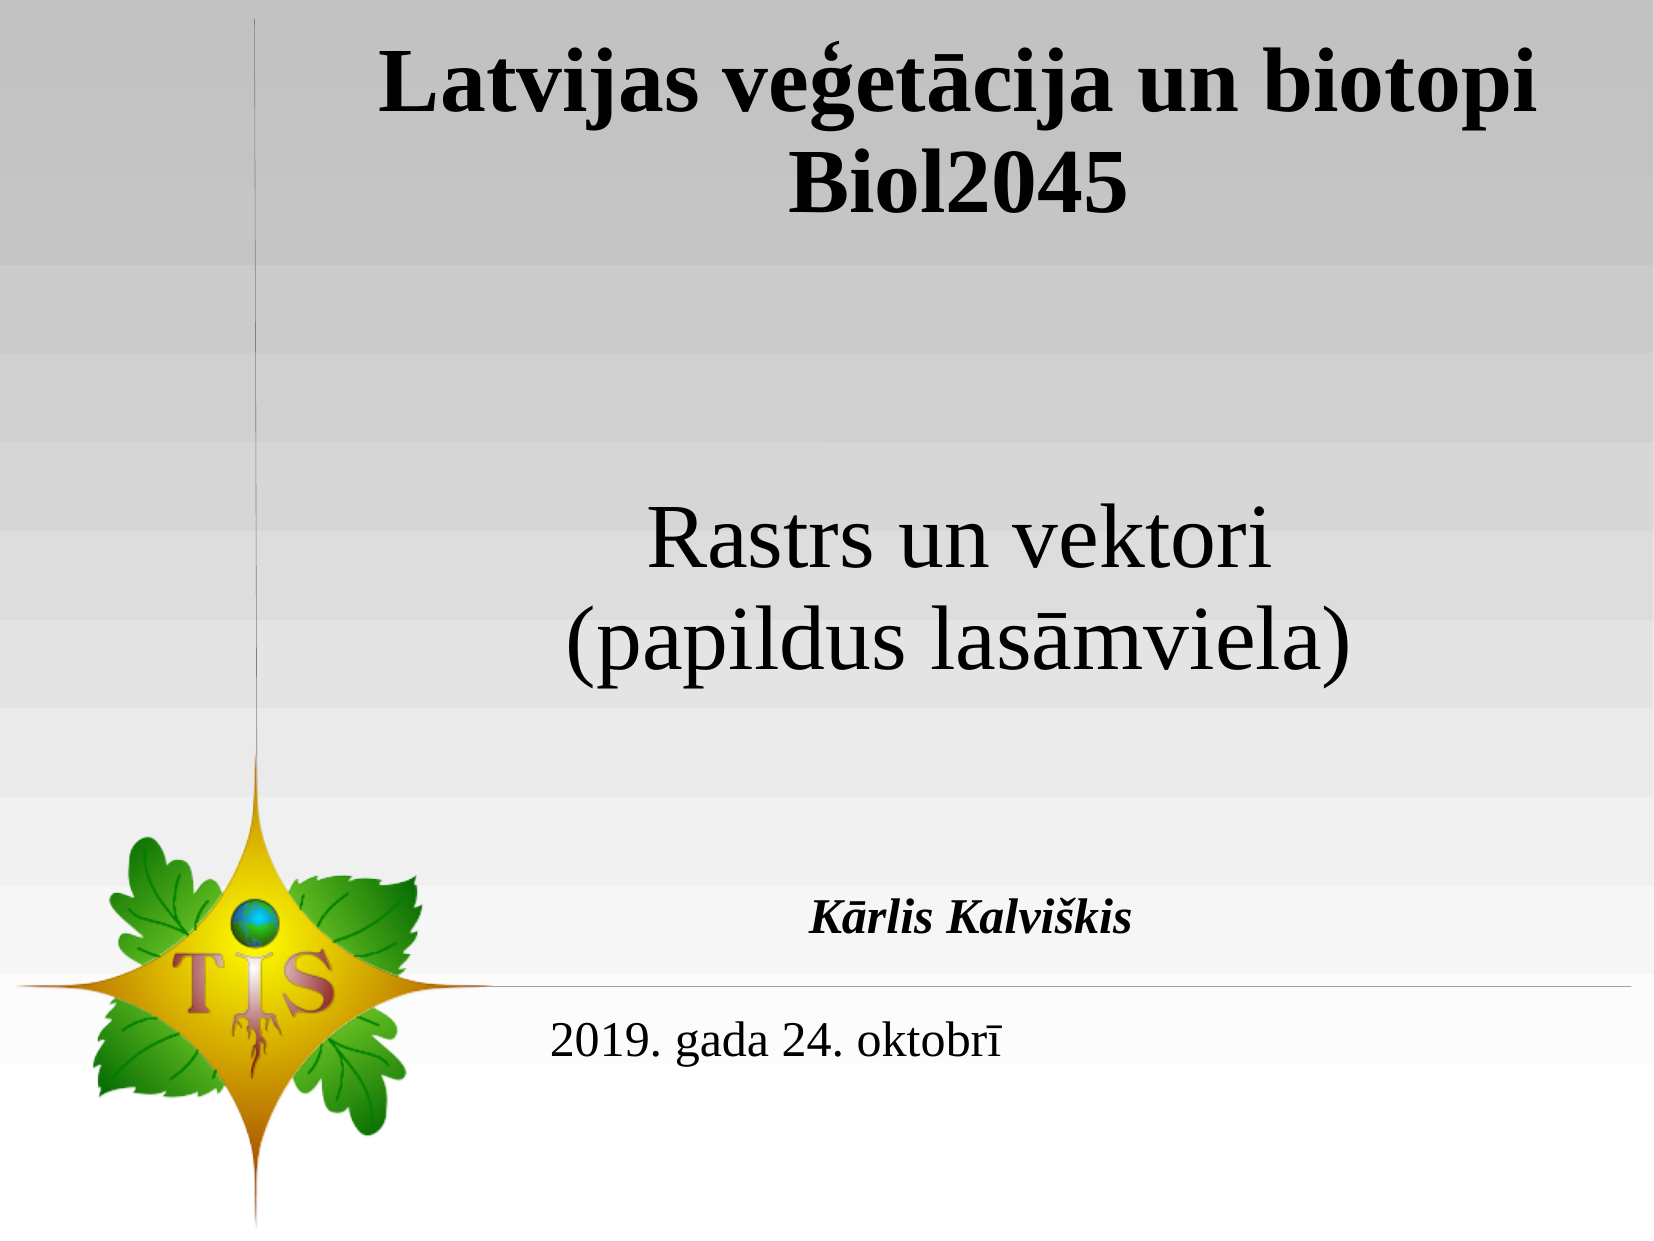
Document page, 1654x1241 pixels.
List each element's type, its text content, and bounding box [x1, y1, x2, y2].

title Rastrs un vektori (papildus lasāmviela) [295, 314, 1625, 861]
list 2019. gada 24. oktobrī [478, 1011, 1654, 1241]
picture [0, 0, 1654, 1241]
